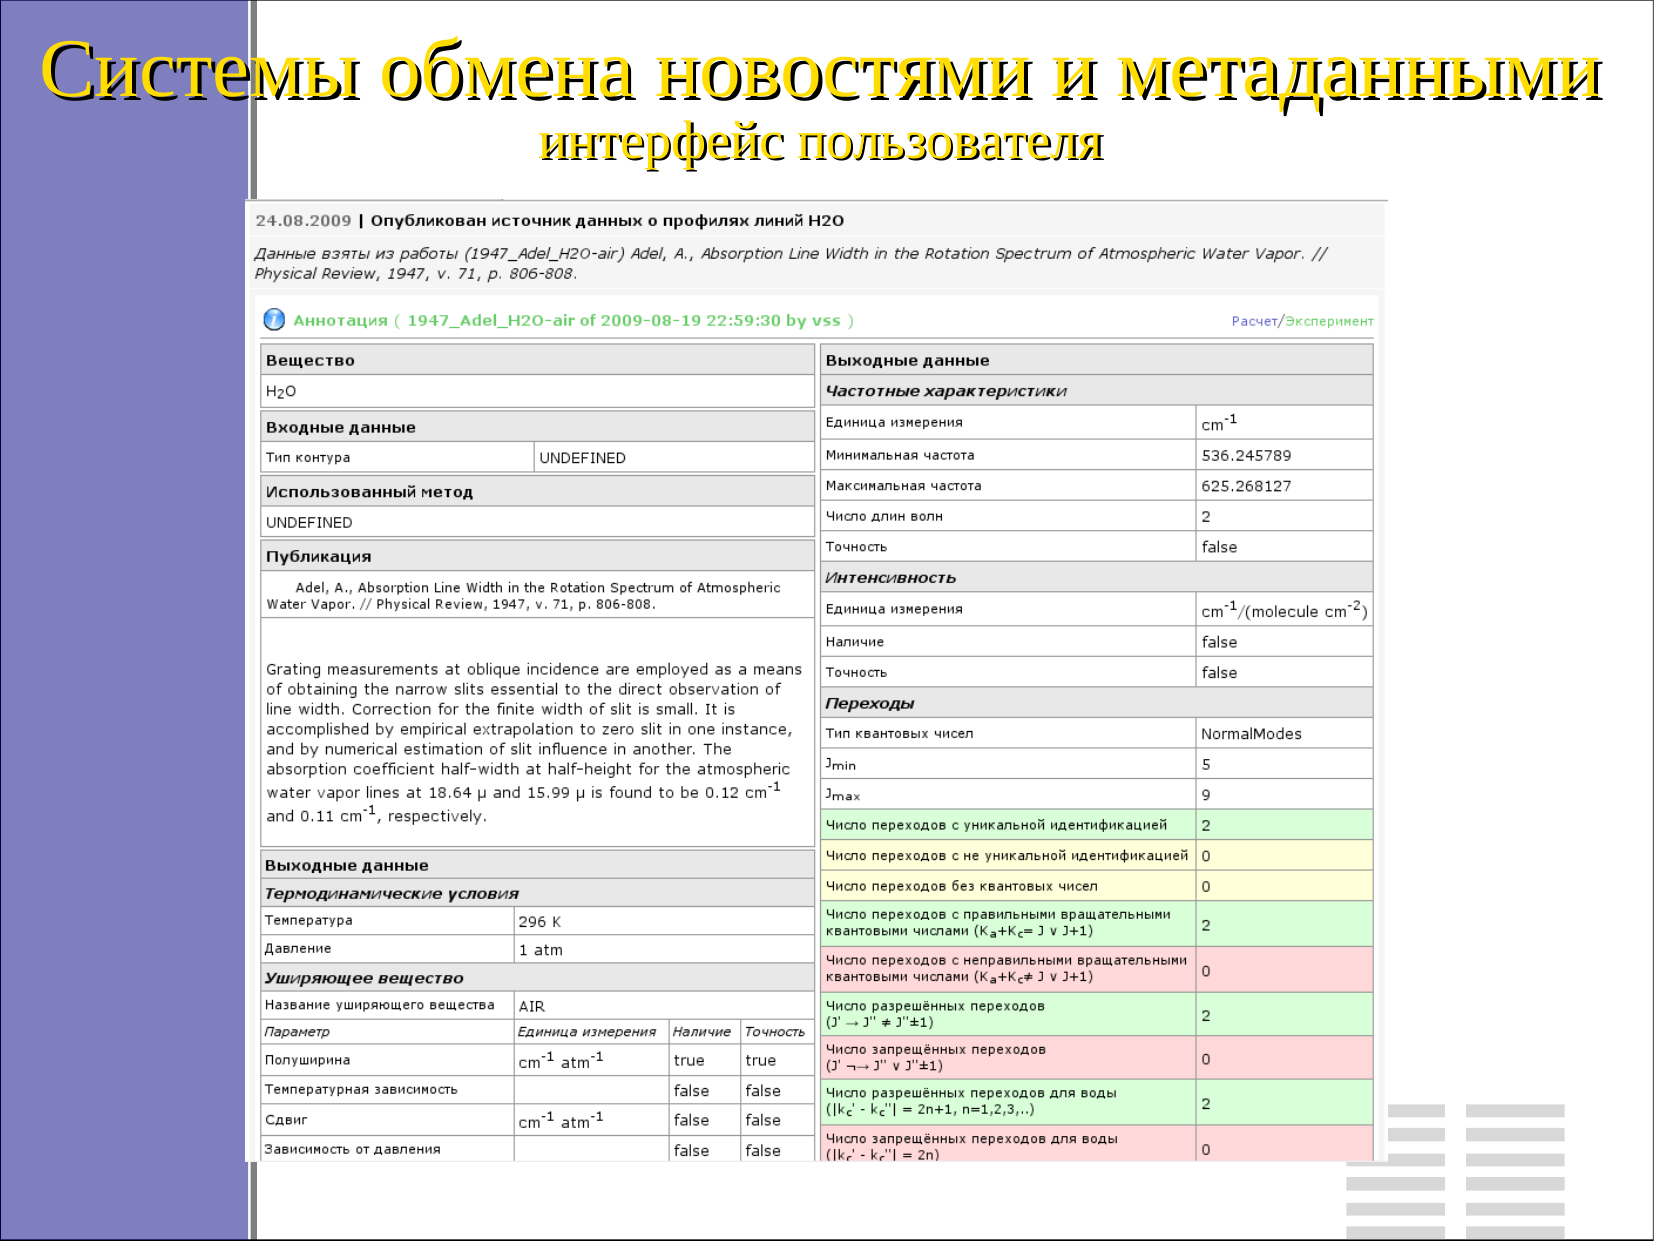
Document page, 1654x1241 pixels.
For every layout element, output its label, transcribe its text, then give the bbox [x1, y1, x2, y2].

title Системы обмена новостями и метаданными интерфейс пользователя [23, 14, 1619, 184]
picture [245, 199, 1388, 1162]
